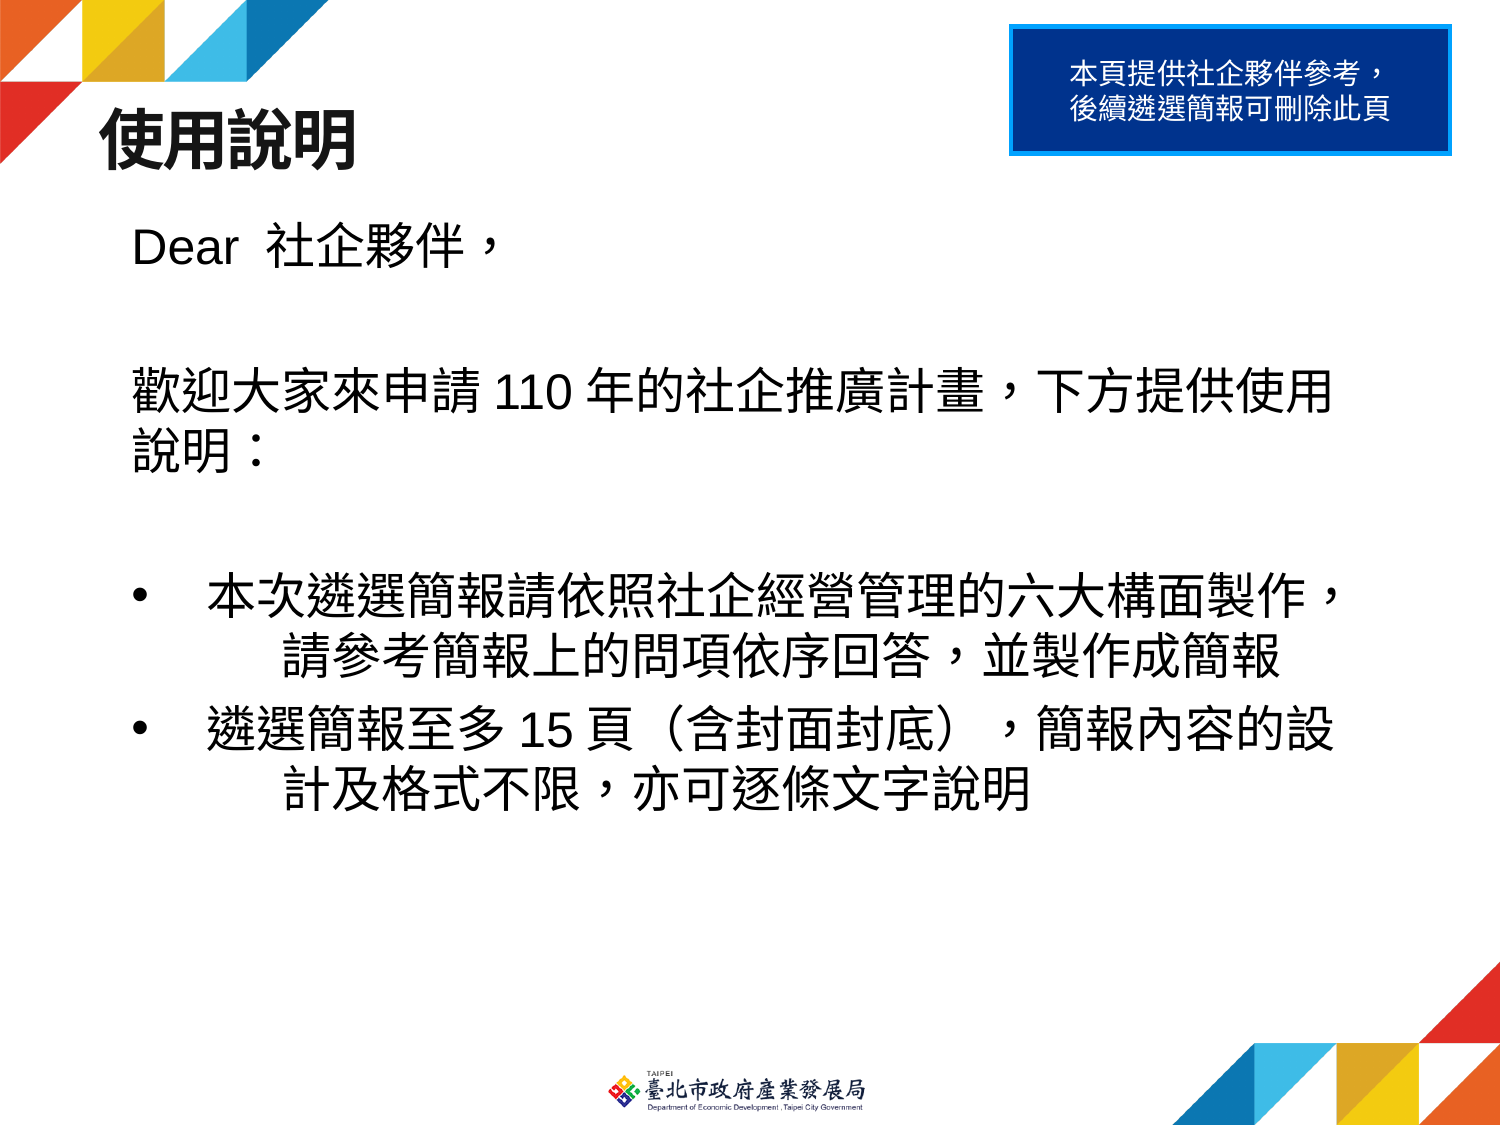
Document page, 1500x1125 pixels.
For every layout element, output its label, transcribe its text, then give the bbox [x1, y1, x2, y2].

text_box 本頁提供社企夥伴參考， 後續遴選簡報可刪除此頁 [1011, 27, 1450, 153]
text_box Dear 社企夥伴， 歡迎大家來申請110年的社企推廣計畫，下方提供使用說明： 本次遴選簡報請依照社企經營管理的六大構面製作，請參考簡報上的問項依序回答，並製作成簡報 遴選簡報至多15頁（含封面封底），簡報內容的設計及格式不限，亦可逐條文字說明 [122, 205, 1368, 953]
title 使用說明 [83, 90, 1109, 155]
